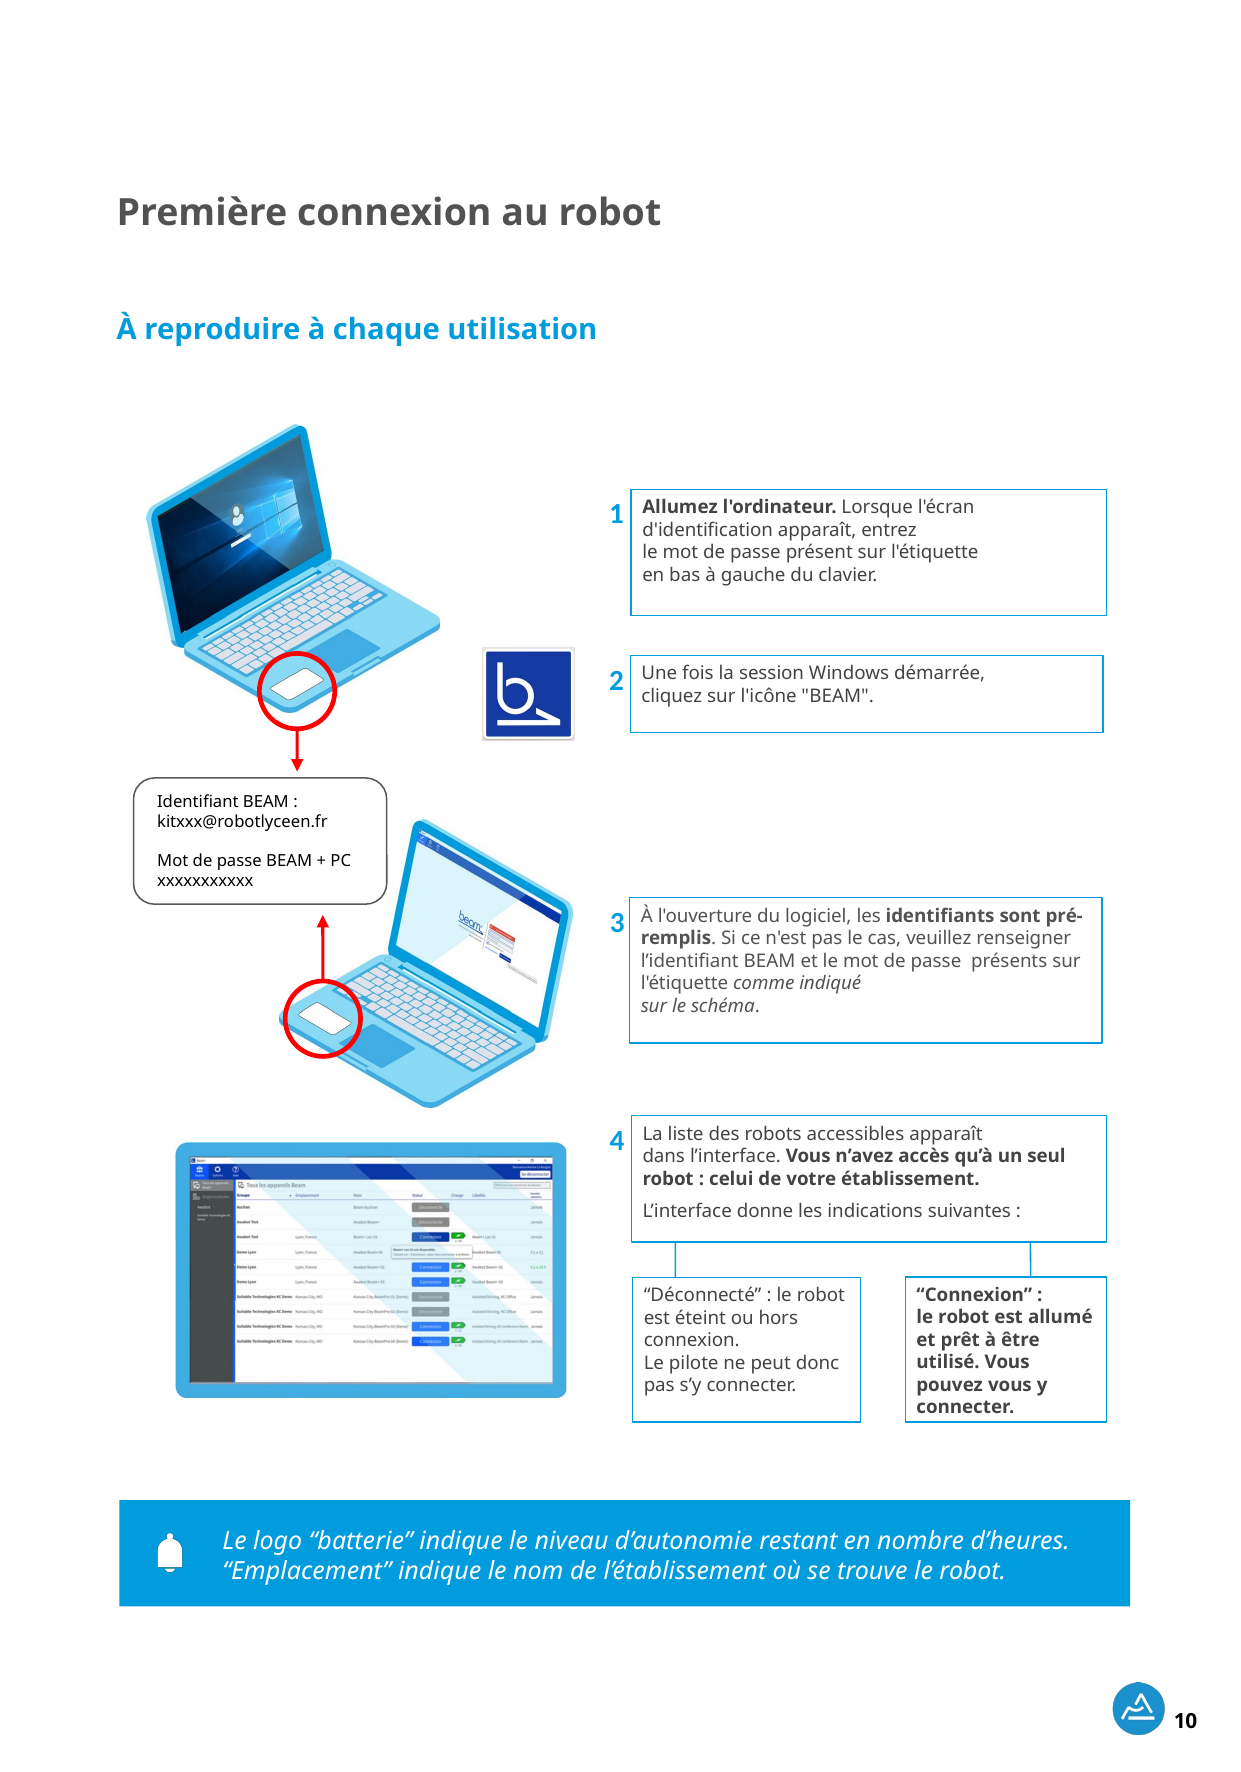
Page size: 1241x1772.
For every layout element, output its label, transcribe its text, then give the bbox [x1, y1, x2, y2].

text_box [119, 1500, 1131, 1607]
picture [146, 424, 440, 713]
text_box Identifiant BEAM : kitxxx@robotlyceen.fr Mot de passe BEAM + PC xxxxxxxxxxx [142, 775, 379, 890]
text_box La liste des robots accessibles apparaît dans l’interface. Vous n’avez accès qu’à un seul robot : celui de votre établissement. L’interface donne les indications suivantes : [631, 1115, 1107, 1242]
text_box 1 [597, 488, 625, 578]
picture [1112, 1682, 1172, 1735]
text_box “Connexion” : le robot est allumé et prêt à être utilisé. Vous pouvez vous y connecter. [905, 1276, 1107, 1422]
text_box 4 [598, 1115, 625, 1205]
text_box 10 [1145, 1670, 1213, 1748]
picture [175, 1142, 567, 1398]
text_box Première connexion au robot [101, 165, 1099, 242]
text_box 3 [598, 897, 625, 1034]
text_box Le logo “batterie” indique le niveau d’autonomie restant en nombre d’heures. “Emplacement” indique le nom de l’établissement où se trouve le robot. [207, 1509, 1092, 1598]
picture [482, 647, 575, 741]
text_box À l'ouverture du logiciel, les identifiants sont pré-remplis. Si ce n'est pas le cas, veuillez renseigner l’identifiant BEAM et le mot de passe présents sur l'étiquette comme indiqué sur le schéma. [629, 897, 1103, 1043]
text_box Allumez l'ordinateur. Lorsque l'écran d'identification apparaît, entrez le mot de passe présent sur l'étiquette en bas à gauche du clavier. [631, 489, 1107, 616]
text_box 2 [597, 655, 625, 745]
text_box [133, 782, 387, 905]
picture [158, 1534, 182, 1572]
text_box Une fois la session Windows démarrée, cliquez sur l'icône "BEAM". [630, 655, 1103, 733]
text_box À reproduire à chaque utilisation [101, 290, 1129, 364]
picture [279, 819, 573, 1108]
text_box “Déconnecté” : le robot est éteint ou hors connexion. Le pilote ne peut donc pas s’y connecter. [632, 1277, 861, 1423]
picture [262, 656, 332, 713]
